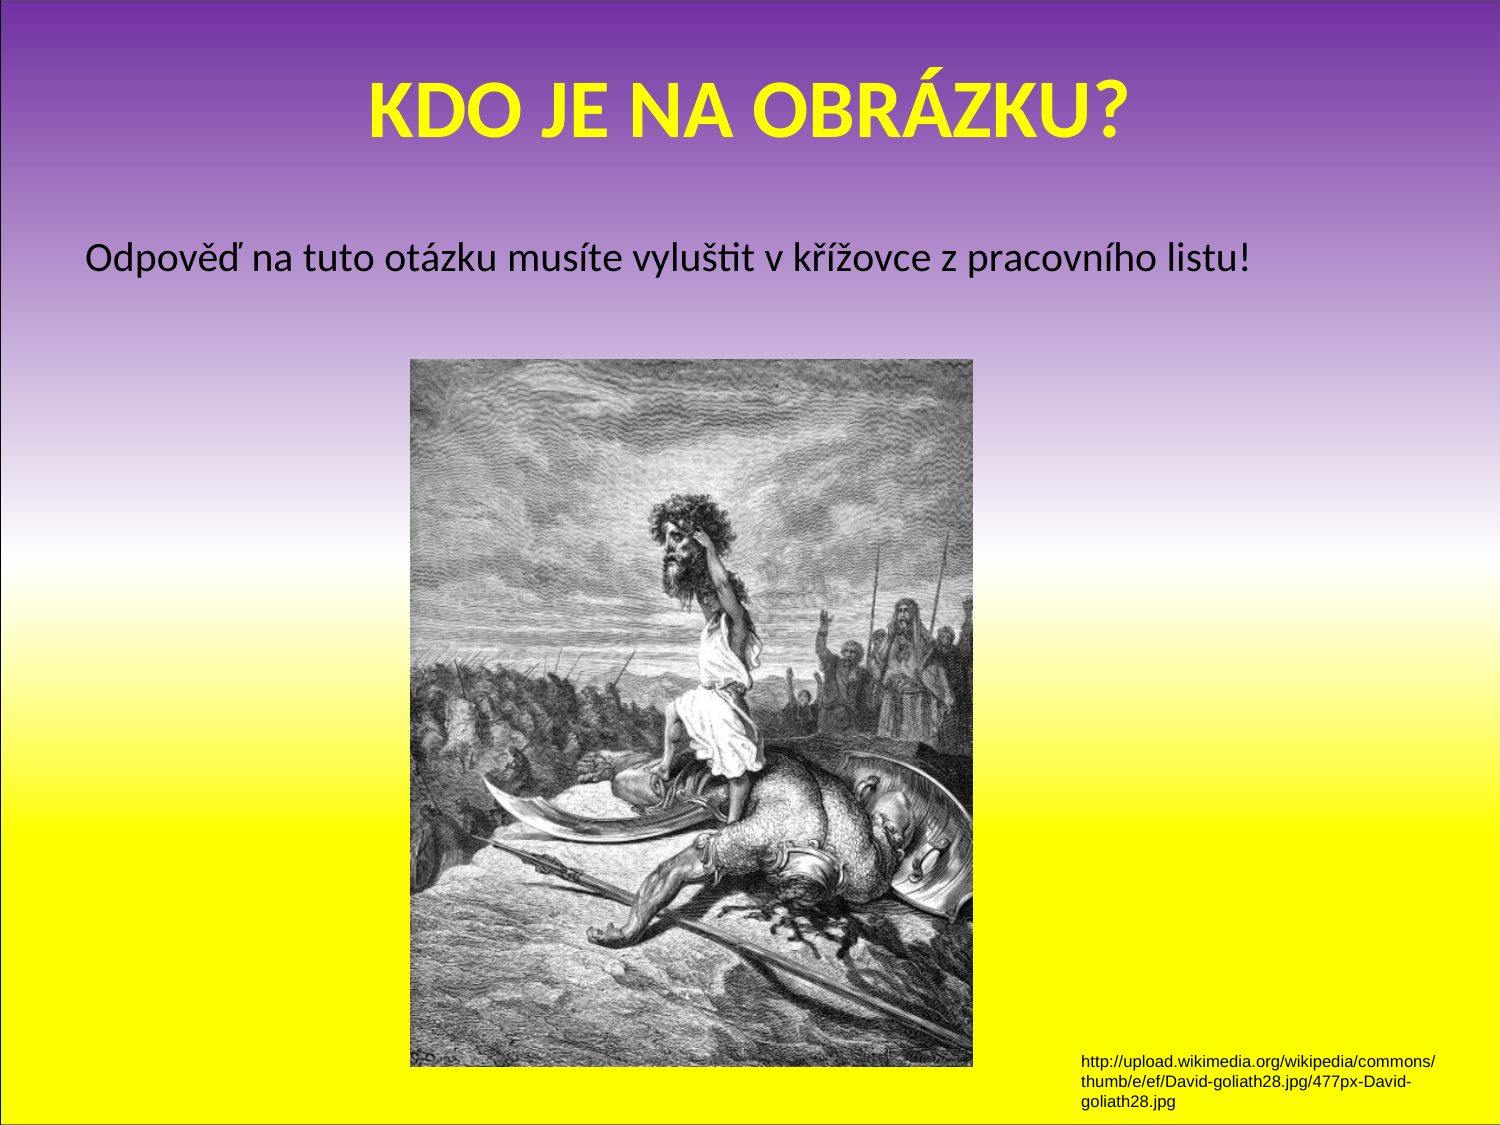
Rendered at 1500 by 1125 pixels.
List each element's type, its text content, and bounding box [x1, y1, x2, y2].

picture [0, 0, 1500, 1125]
title KDO JE NA OBRÁZKU? [75, 0, 1426, 263]
list Odpověď na tuto otázku musíte vyluštit v křížovce z pracovního listu! [70, 222, 1425, 293]
text_box http://upload.wikimedia.org/wikipedia/commons/thumb/e/ef/David-goliath28.jpg/477px-David-goliath28.jpg [1066, 1042, 1500, 1119]
